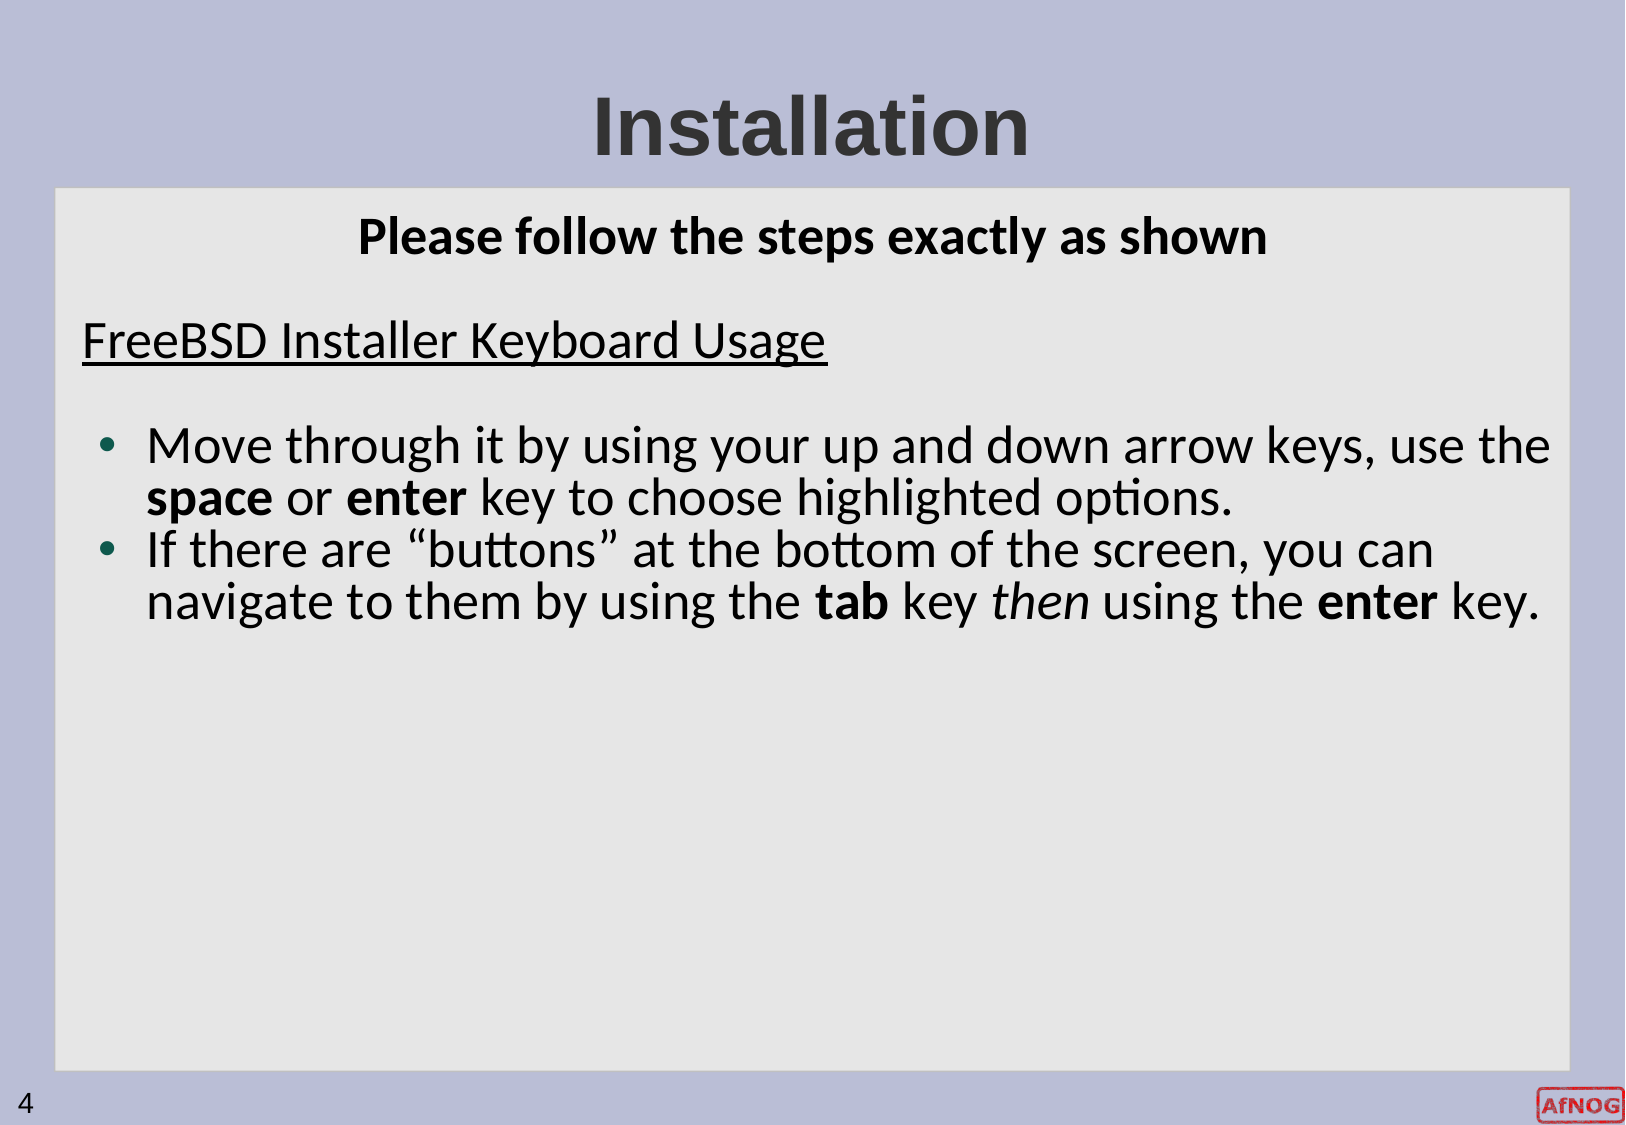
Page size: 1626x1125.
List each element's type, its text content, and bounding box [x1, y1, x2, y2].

list Please follow the steps exactly as shown FreeBSD Installer Keyboard Usage Move through it by using your up and down arrow keys, use the space or enter key to choose highlighted options. If there are “buttons” at the bottom of the screen, you can navigate to them by using the tab key then using the enter key. [82, 214, 1560, 1045]
title Installation [54, 44, 1571, 215]
picture [1535, 1085, 1626, 1125]
